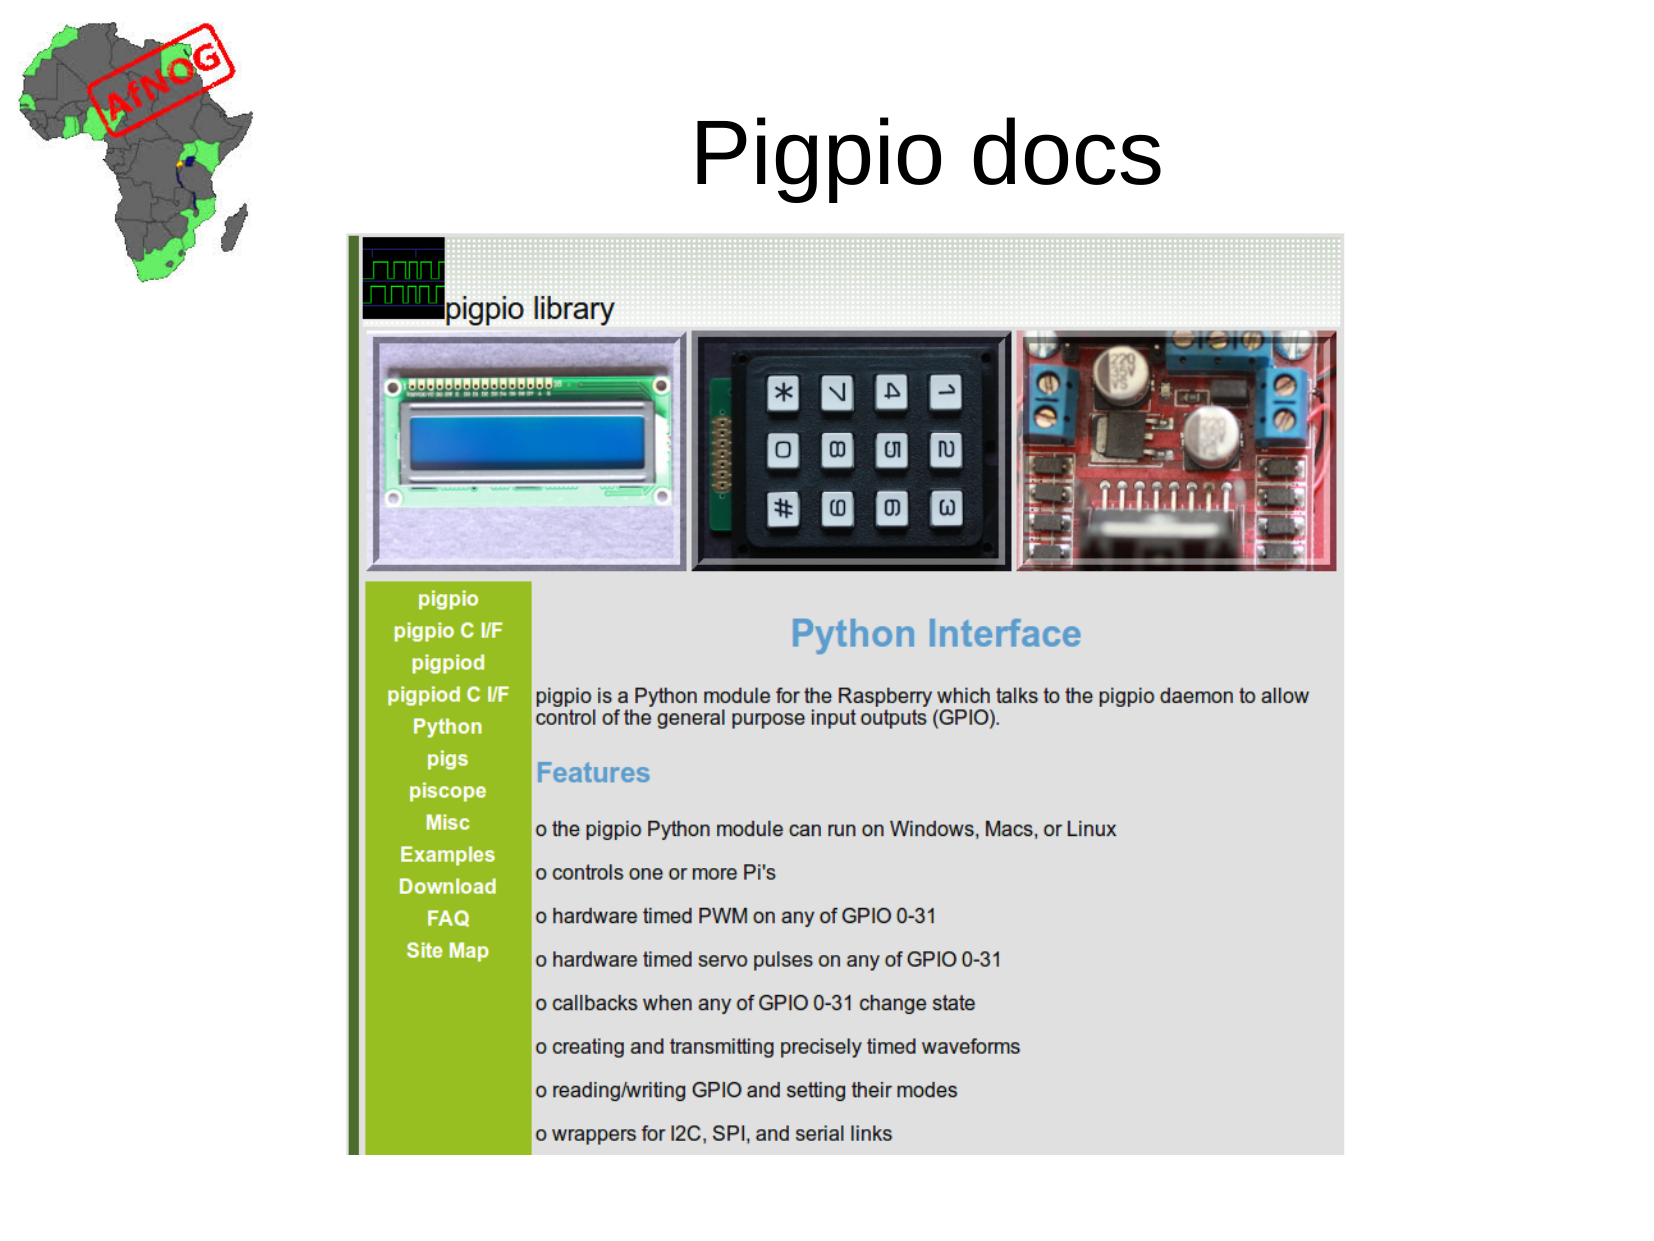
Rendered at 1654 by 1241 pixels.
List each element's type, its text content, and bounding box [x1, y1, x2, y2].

picture [9, 0, 259, 291]
picture [345, 227, 1375, 1156]
title Pigpio docs [285, 49, 1571, 257]
